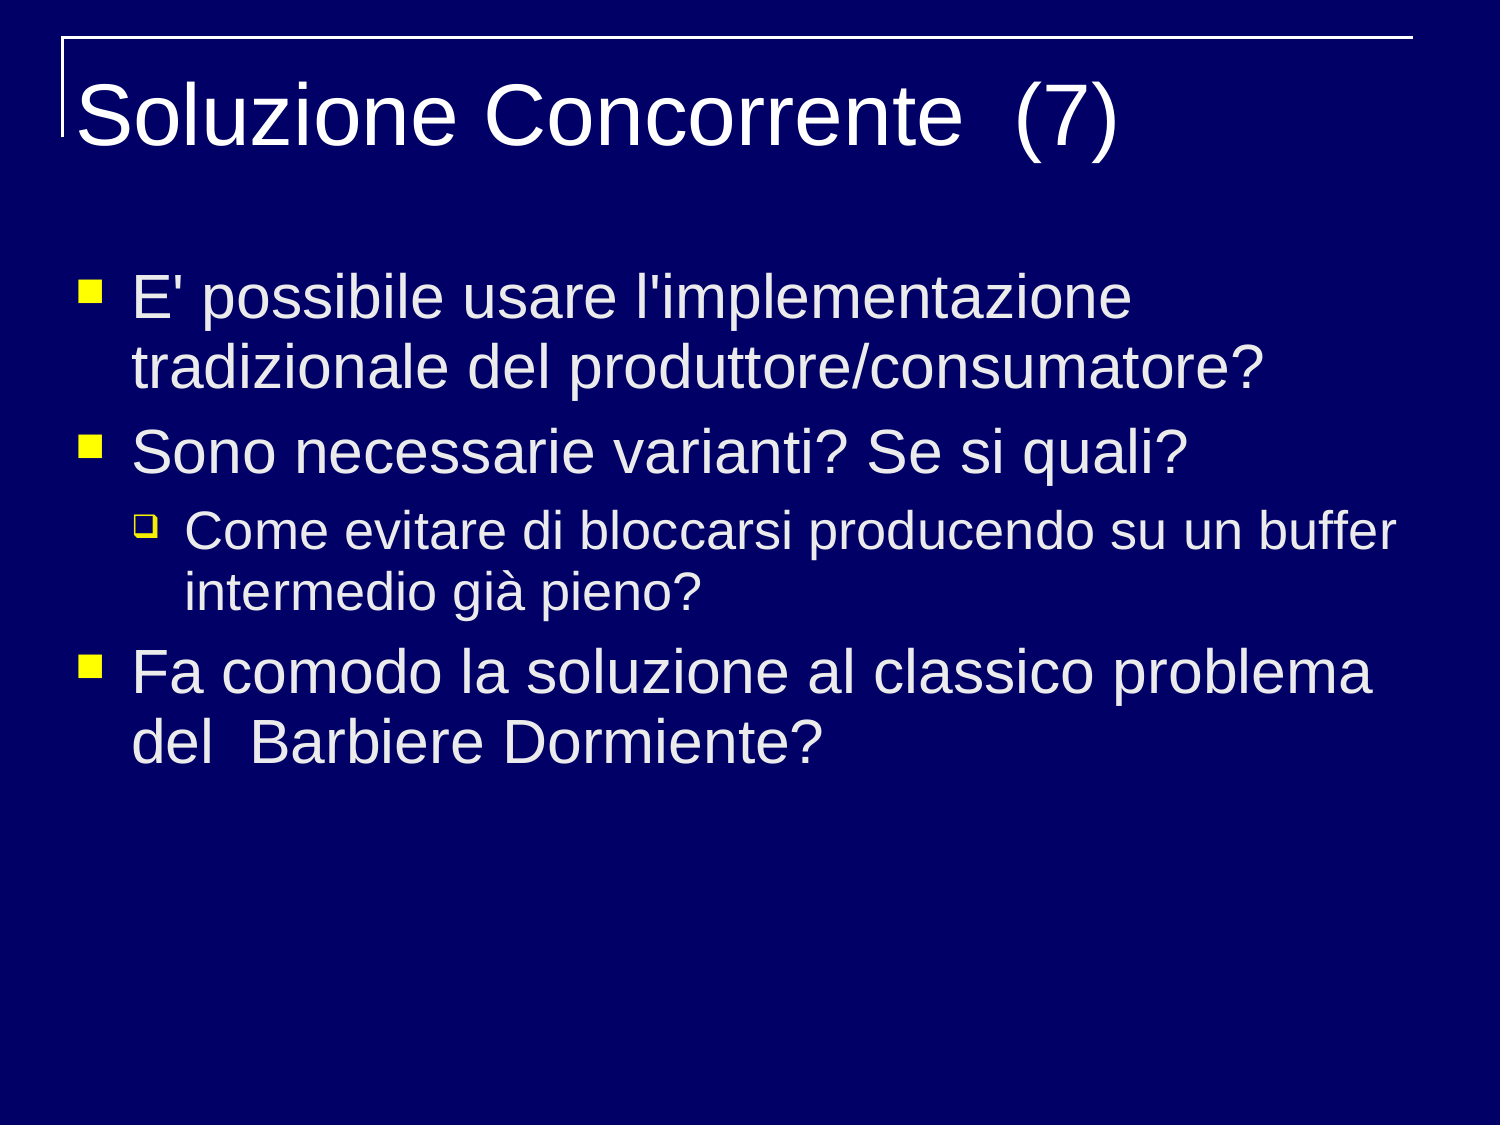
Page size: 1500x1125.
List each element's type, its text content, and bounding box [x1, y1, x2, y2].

list E' possibile usare l'implementazione tradizionale del produttore/consumatore? Sono necessarie varianti? Se si quali? Come evitare di bloccarsi producendo su un buffer intermedio già pieno? Fa comodo la soluzione al classico problema del Barbiere Dormiente? [75, 262, 1426, 1006]
title Soluzione Concorrente (7) [75, 52, 1426, 178]
